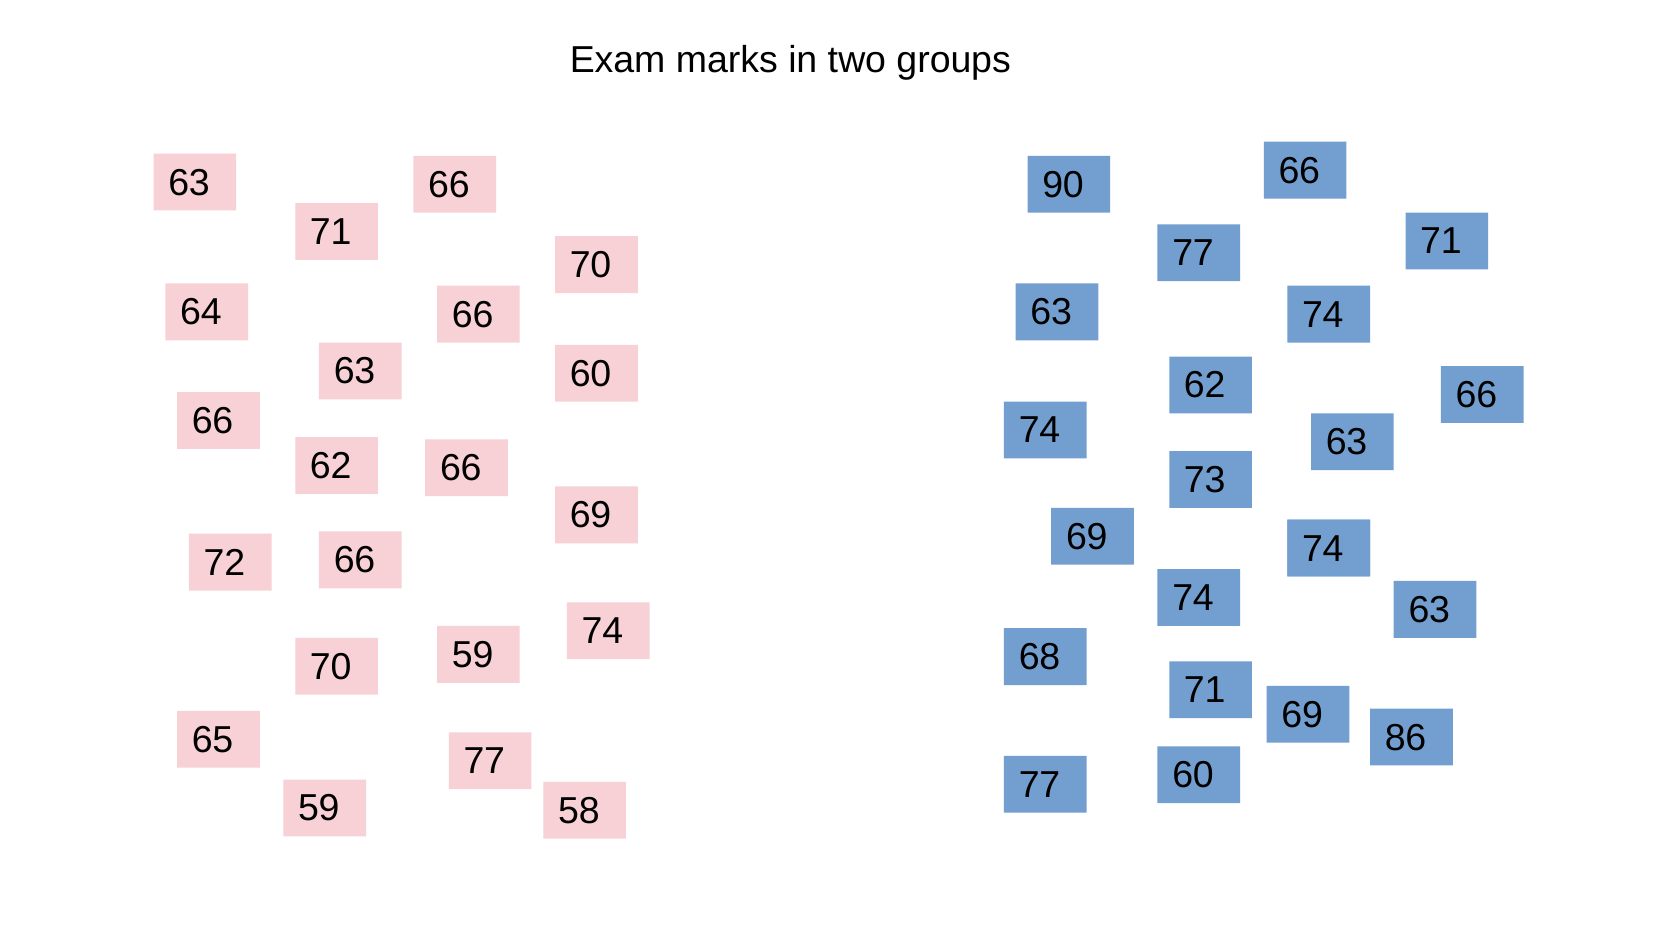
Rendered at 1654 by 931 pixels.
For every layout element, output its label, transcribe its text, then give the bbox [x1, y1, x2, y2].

text_box 69 [555, 486, 638, 544]
text_box 71 [1405, 212, 1489, 270]
text_box 74 [1287, 285, 1371, 343]
text_box 90 [1027, 155, 1111, 213]
text_box 63 [318, 342, 402, 400]
text_box 72 [188, 533, 272, 591]
text_box 73 [1169, 451, 1252, 508]
text_box 66 [413, 155, 497, 213]
text_box 69 [1051, 507, 1134, 565]
text_box 58 [543, 781, 626, 839]
text_box 77 [1003, 755, 1087, 813]
text_box 59 [283, 779, 367, 837]
text_box 66 [437, 285, 520, 343]
text_box 86 [1370, 708, 1453, 766]
text_box 66 [1440, 366, 1524, 423]
text_box 74 [1157, 569, 1241, 626]
text_box 63 [1311, 413, 1394, 471]
text_box 62 [295, 437, 378, 494]
text_box 60 [555, 344, 638, 402]
text_box 59 [437, 625, 520, 683]
text_box 74 [566, 602, 650, 660]
text_box 70 [555, 236, 638, 294]
text_box Exam marks in two groups [555, 31, 1087, 88]
text_box 63 [1393, 580, 1477, 638]
text_box 66 [425, 439, 508, 497]
text_box 77 [1157, 224, 1241, 282]
text_box 71 [1169, 661, 1252, 719]
text_box 62 [1169, 356, 1252, 414]
text_box 60 [1157, 746, 1241, 804]
text_box 65 [177, 710, 260, 768]
text_box 63 [1015, 283, 1099, 341]
text_box 74 [1003, 401, 1087, 459]
text_box 71 [295, 203, 378, 260]
text_box 63 [153, 153, 237, 211]
text_box 66 [318, 531, 402, 589]
text_box 77 [448, 732, 532, 790]
text_box 74 [1287, 519, 1371, 577]
text_box 68 [1003, 628, 1087, 686]
text_box 66 [177, 392, 260, 449]
text_box 69 [1266, 685, 1350, 743]
text_box 64 [165, 283, 249, 341]
text_box 70 [295, 637, 378, 695]
text_box 66 [1263, 141, 1347, 199]
